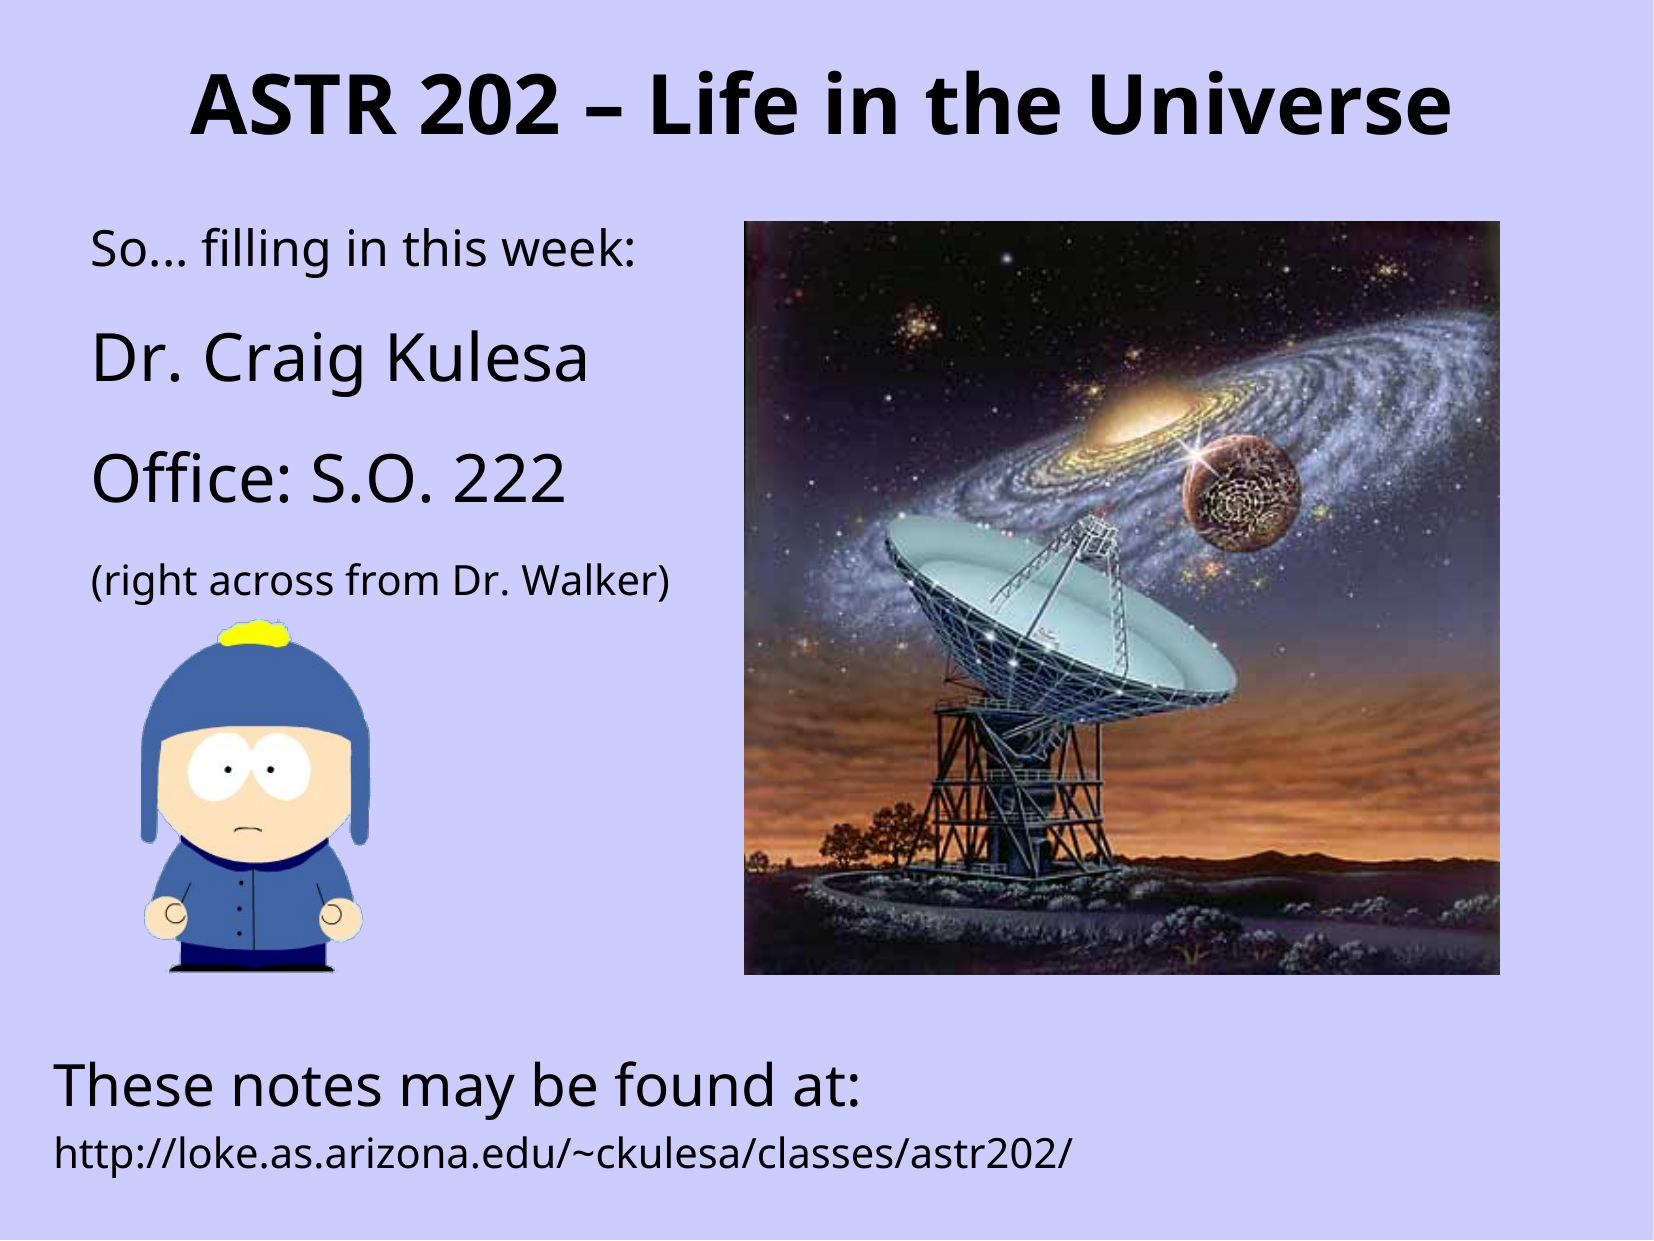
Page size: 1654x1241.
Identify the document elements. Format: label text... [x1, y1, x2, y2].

picture [744, 221, 1500, 975]
list So... filling in this week: Dr. Craig Kulesa Office: S.O. 222 (right across from Dr. Walker) [73, 212, 1562, 727]
picture [140, 618, 371, 975]
title ASTR 202 – Life in the Universe [75, 49, 1571, 156]
text_box These notes may be found at: http://loke.as.arizona.edu/~ckulesa/classes/astr202/ [35, 1044, 1118, 1200]
